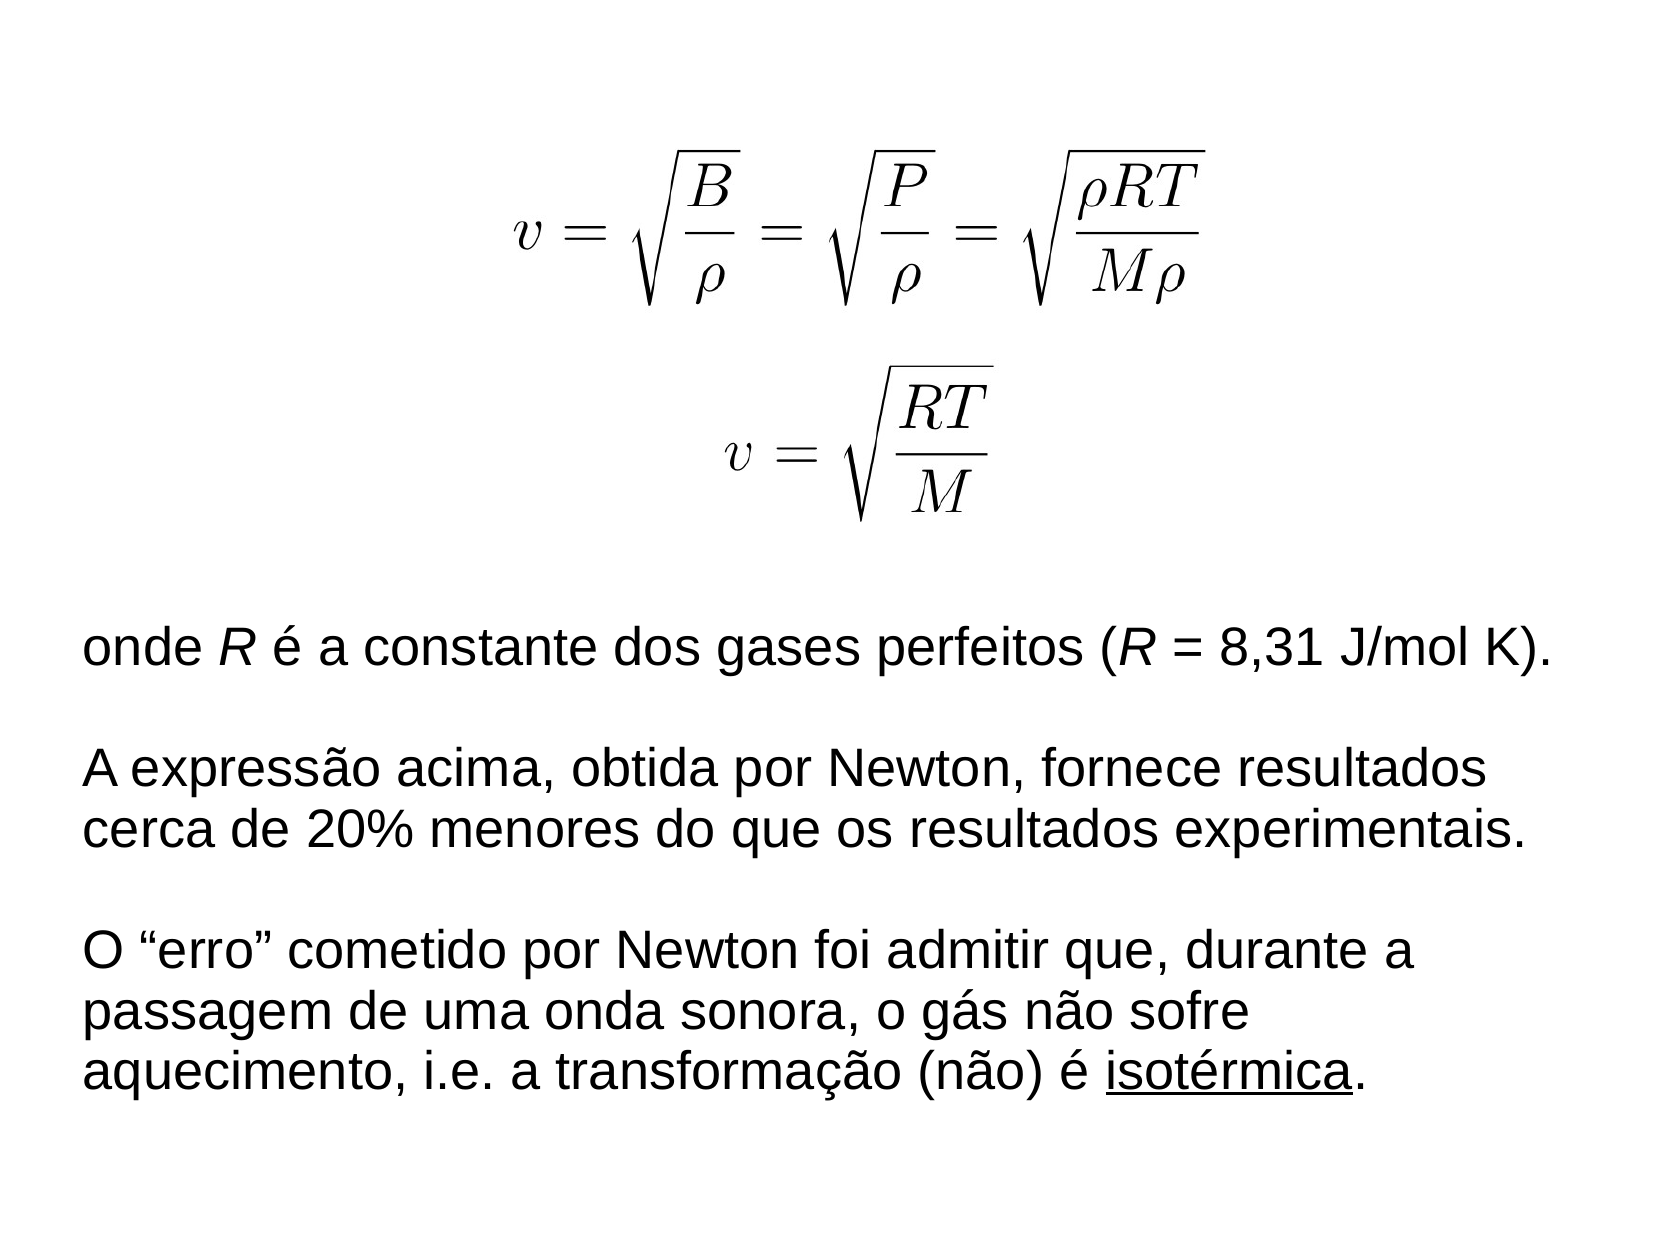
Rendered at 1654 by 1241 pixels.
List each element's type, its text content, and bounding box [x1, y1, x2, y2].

picture [449, 109, 1241, 544]
subtitle onde R é a constante dos gases perfeitos (R = 8,31 J/mol K). A expressão acima, obtida por Newton, fornece resultados cerca de 20% menores do que os resultados experimentais. O “erro” cometido por Newton foi admitir que, durante a passagem de uma onda sonora, o gás não sofre aquecimento, i.e. a transformação (não) é isotérmica. [82, 596, 1571, 1122]
